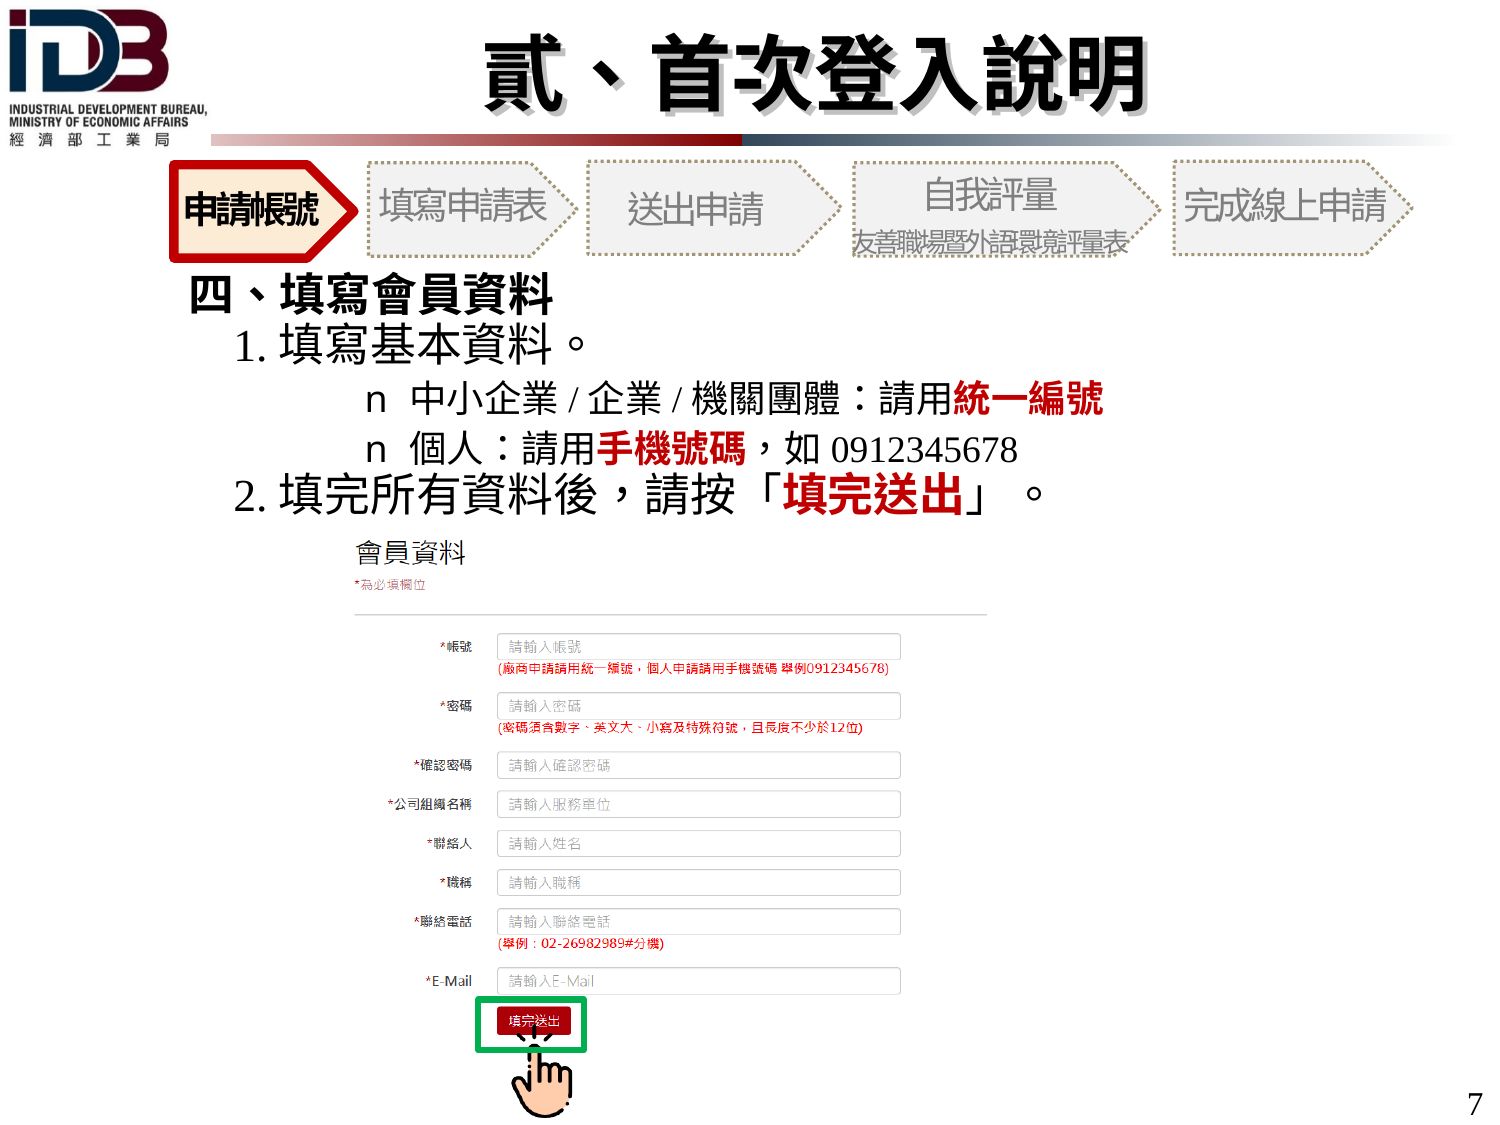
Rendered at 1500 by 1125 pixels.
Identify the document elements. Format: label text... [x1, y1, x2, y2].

text_box [173, 164, 319, 176]
text_box 完成線上申請 [1135, 173, 1437, 256]
text_box 自我評量 友善職場暨外語環境評量表 [845, 171, 1135, 254]
text_box 送出申請 [572, 171, 820, 254]
text_box 貳、首次登入說明 [141, 13, 1488, 156]
text_box [368, 162, 541, 173]
picture [330, 623, 987, 1118]
text_box 自我評量 友善職場暨外語環境評量表 [933, 240, 974, 252]
text_box 填寫申請表 [340, 173, 588, 256]
text_box [588, 161, 805, 171]
text_box [1174, 161, 1378, 173]
text_box [854, 162, 1122, 171]
text_box [820, 186, 842, 230]
text_box 申請帳號 [128, 176, 376, 260]
text_box 四、填寫會員資料 1.填寫基本資料。 中小企業/企業/機關團體：請用統一編號 個人：請用手機號碼，如0912345678 2.填完所有資料後，請按「填完送出」。 [173, 262, 1500, 623]
